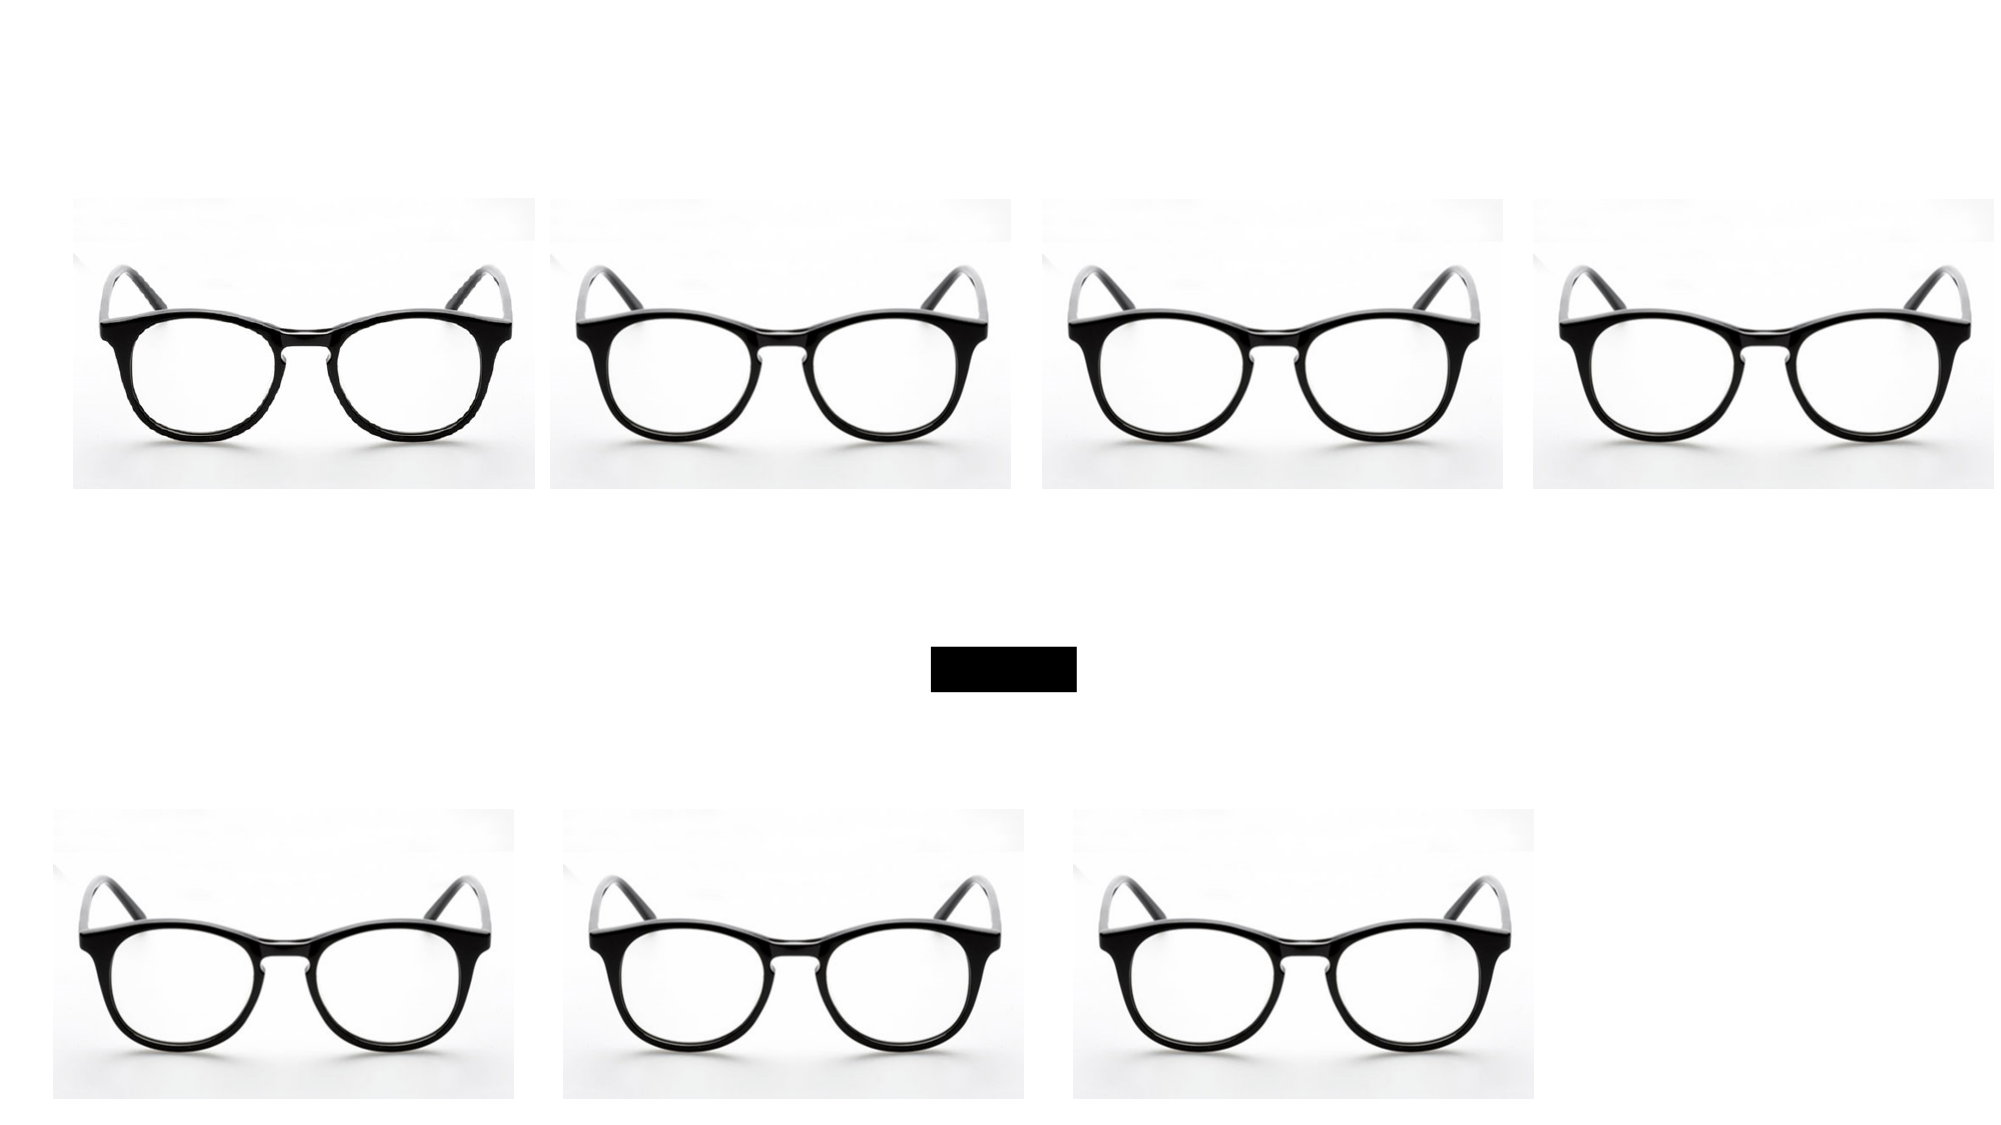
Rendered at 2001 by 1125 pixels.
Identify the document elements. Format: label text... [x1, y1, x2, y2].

picture [1073, 809, 1534, 1099]
picture [53, 809, 514, 1099]
picture [1042, 199, 1503, 489]
picture [73, 198, 535, 489]
picture [550, 199, 1011, 489]
text_box - [893, 213, 1028, 987]
picture [1533, 199, 1994, 489]
picture [563, 809, 1024, 1099]
